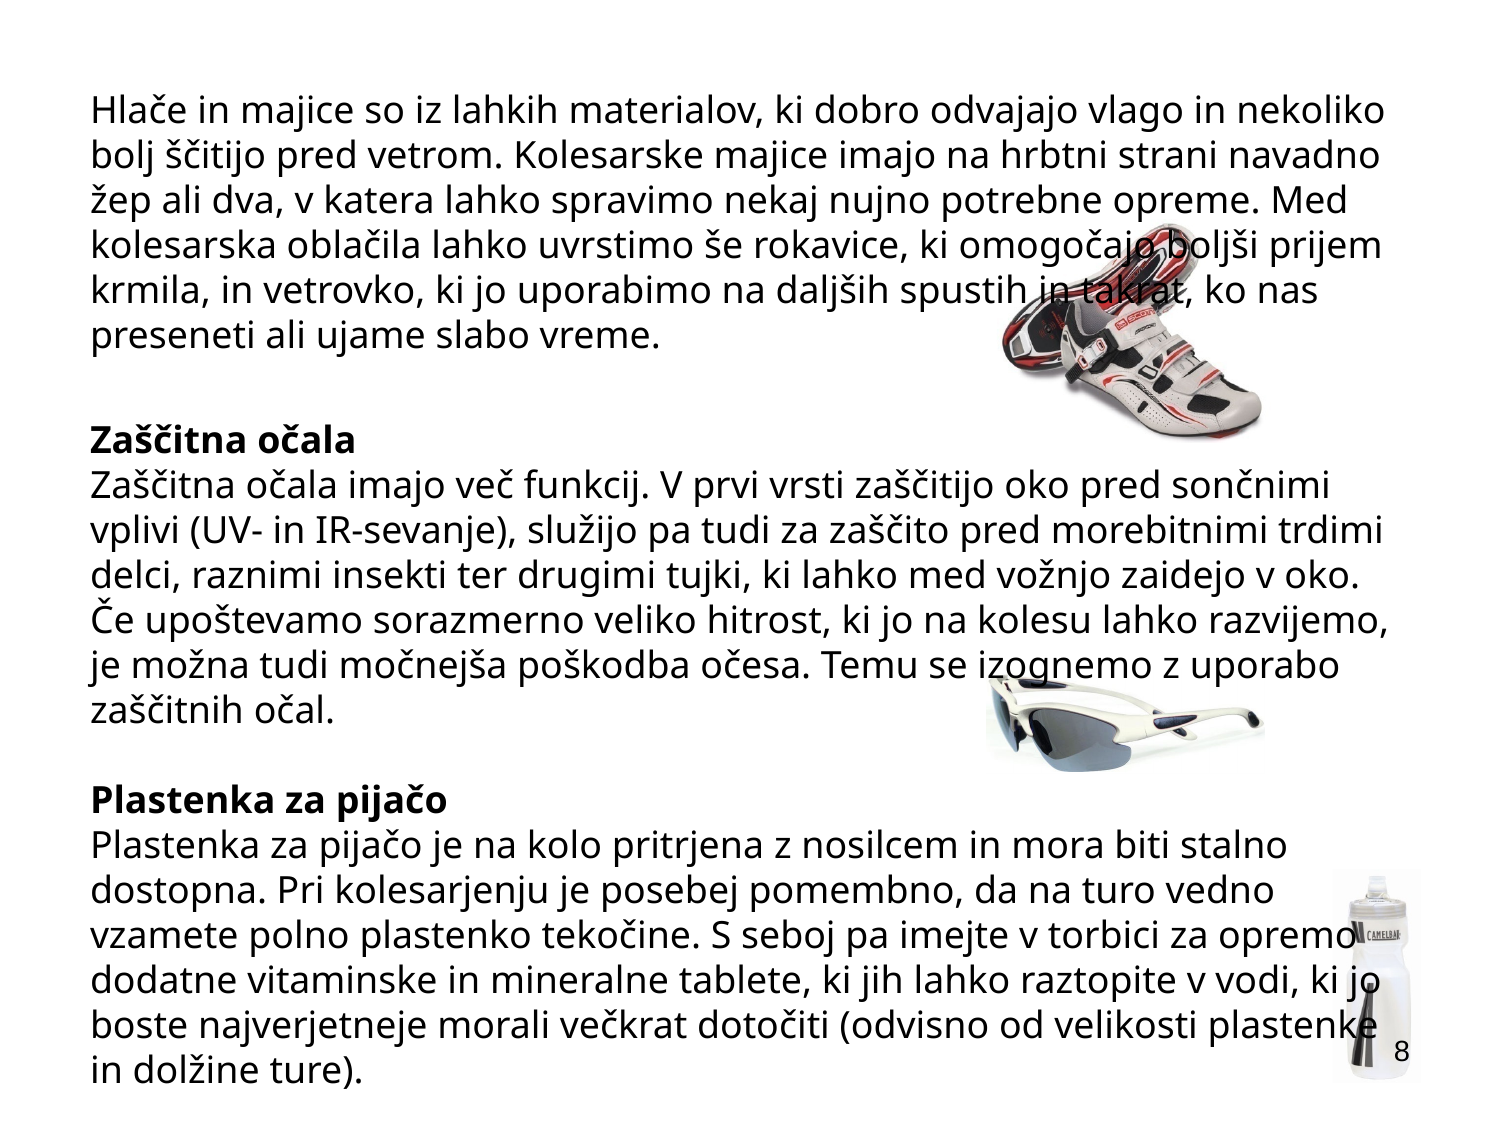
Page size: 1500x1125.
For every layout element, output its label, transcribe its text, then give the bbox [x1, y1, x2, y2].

picture [1269, 869, 1484, 1084]
picture [1321, 1020, 1331, 1024]
slide_number <number> [1074, 1024, 1425, 1103]
list Hlače in majice so iz lahkih materialov, ki dobro odvajajo vlago in nekoliko bolj ščitijo pred vetrom. Kolesarske majice imajo na hrbtni strani navadno žep ali dva, v katera lahko spravimo nekaj nujno potrebne opreme. Med kolesarska oblačila lahko uvrstimo še rokavice, ki omogočajo boljši prijem krmila, in vetrovko, ki jo uporabimo na daljših spustih in takrat, ko nas preseneti ali ujame slabo vreme. Zaščitna očala Zaščitna očala imajo več funkcij. V prvi vrsti zaščitijo oko pred sončnimi vplivi (UV- in IR-sevanje), služijo pa tudi za zaščito pred morebitnimi trdimi delci, raznimi insekti ter drugimi tujki, ki lahko med vožnjo zaidejo v oko. Če upoštevamo sorazmerno veliko hitrost, ki jo na kolesu lahko razvijemo, je možna tudi močnejša poškodba očesa. Temu se izognemo z uporabo zaščitnih očal. Plastenka za pijačo Plastenka za pijačo je na kolo pritrjena z nosilcem in mora biti stalno dostopna. Pri kolesarjenju je posebej pomembno, da na turo vedno vzamete polno plastenko tekočine. S seboj pa imejte v torbici za opremo dodatne vitaminske in mineralne tablete, ki jih lahko raztopite v vodi, ki jo boste najverjetneje morali večkrat dotočiti (odvisno od velikosti plastenke in dolžine ture). [75, 78, 1425, 1005]
